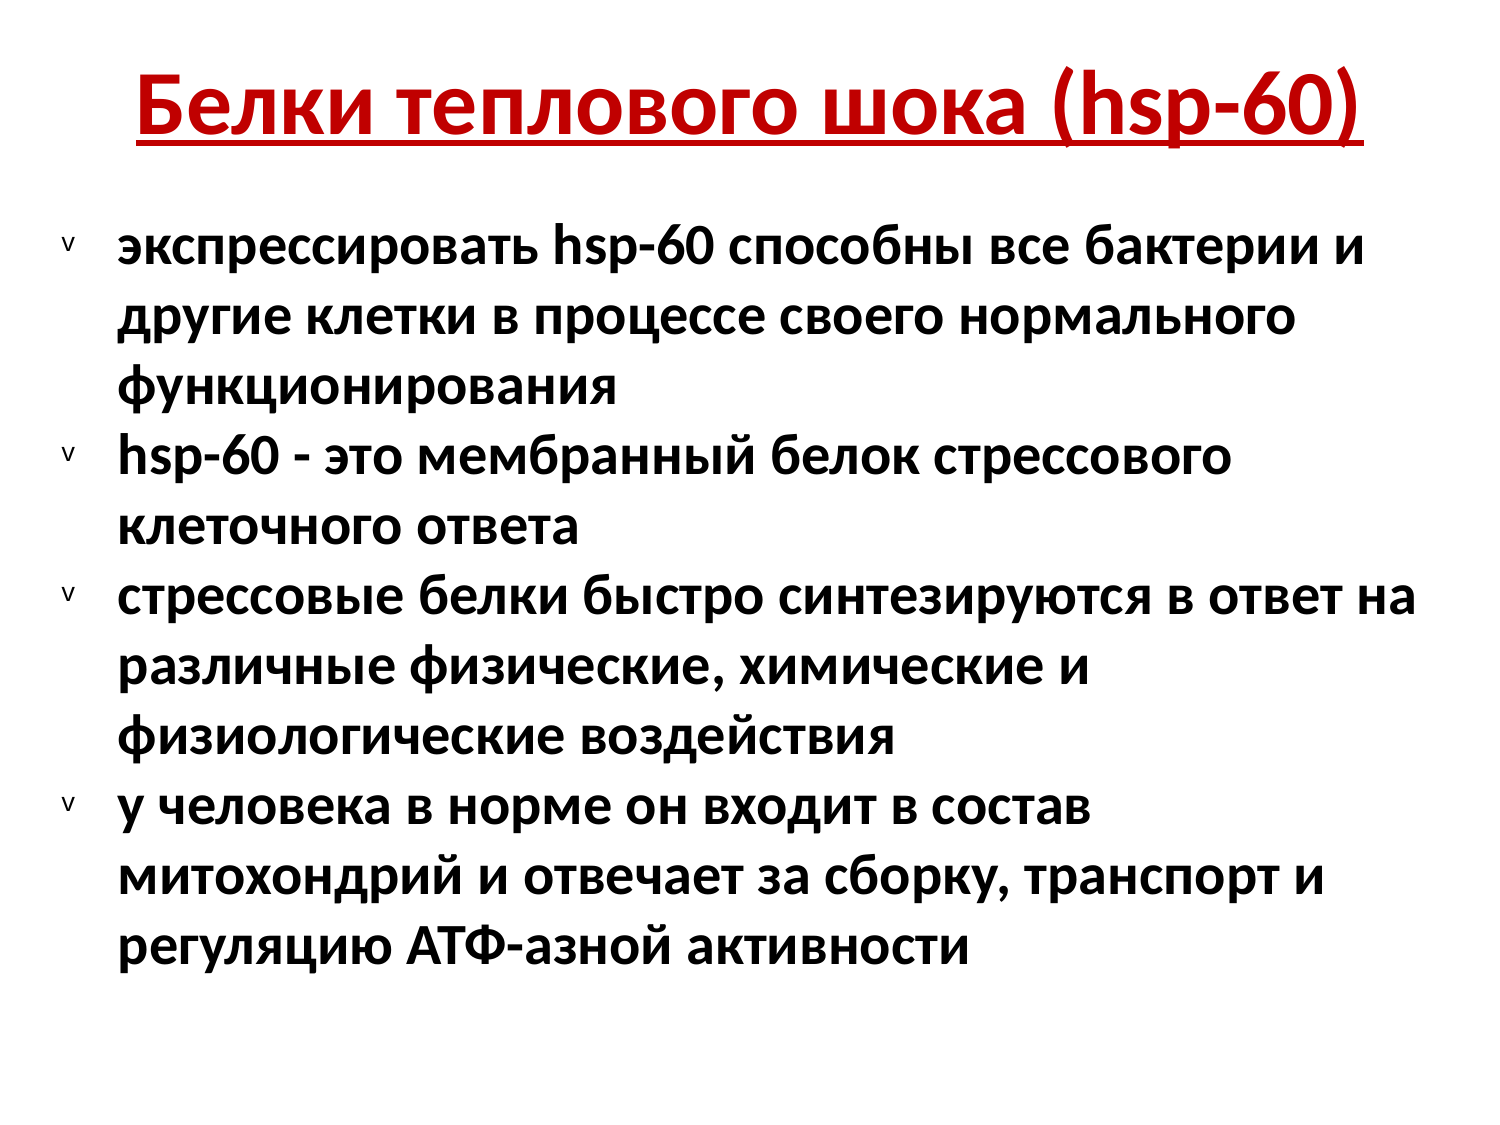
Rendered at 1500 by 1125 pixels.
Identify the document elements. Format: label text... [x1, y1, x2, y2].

subtitle экспрессировать hsp-60 способны все бактерии и другие клетки в процессе своего нормального функционирования hsp-60 - это мембранный белок стрессового клеточного ответа стрессовые белки быстро синтезируются в ответ на различные физические, химические и физиологические воздействия у человека в норме он входит в состав митохондрий и отвечает за сборку, транспорт и регуляцию АТФ-азной активности [46, 164, 1465, 1090]
title Белки теплового шока (hsp-60) [46, 35, 1454, 164]
